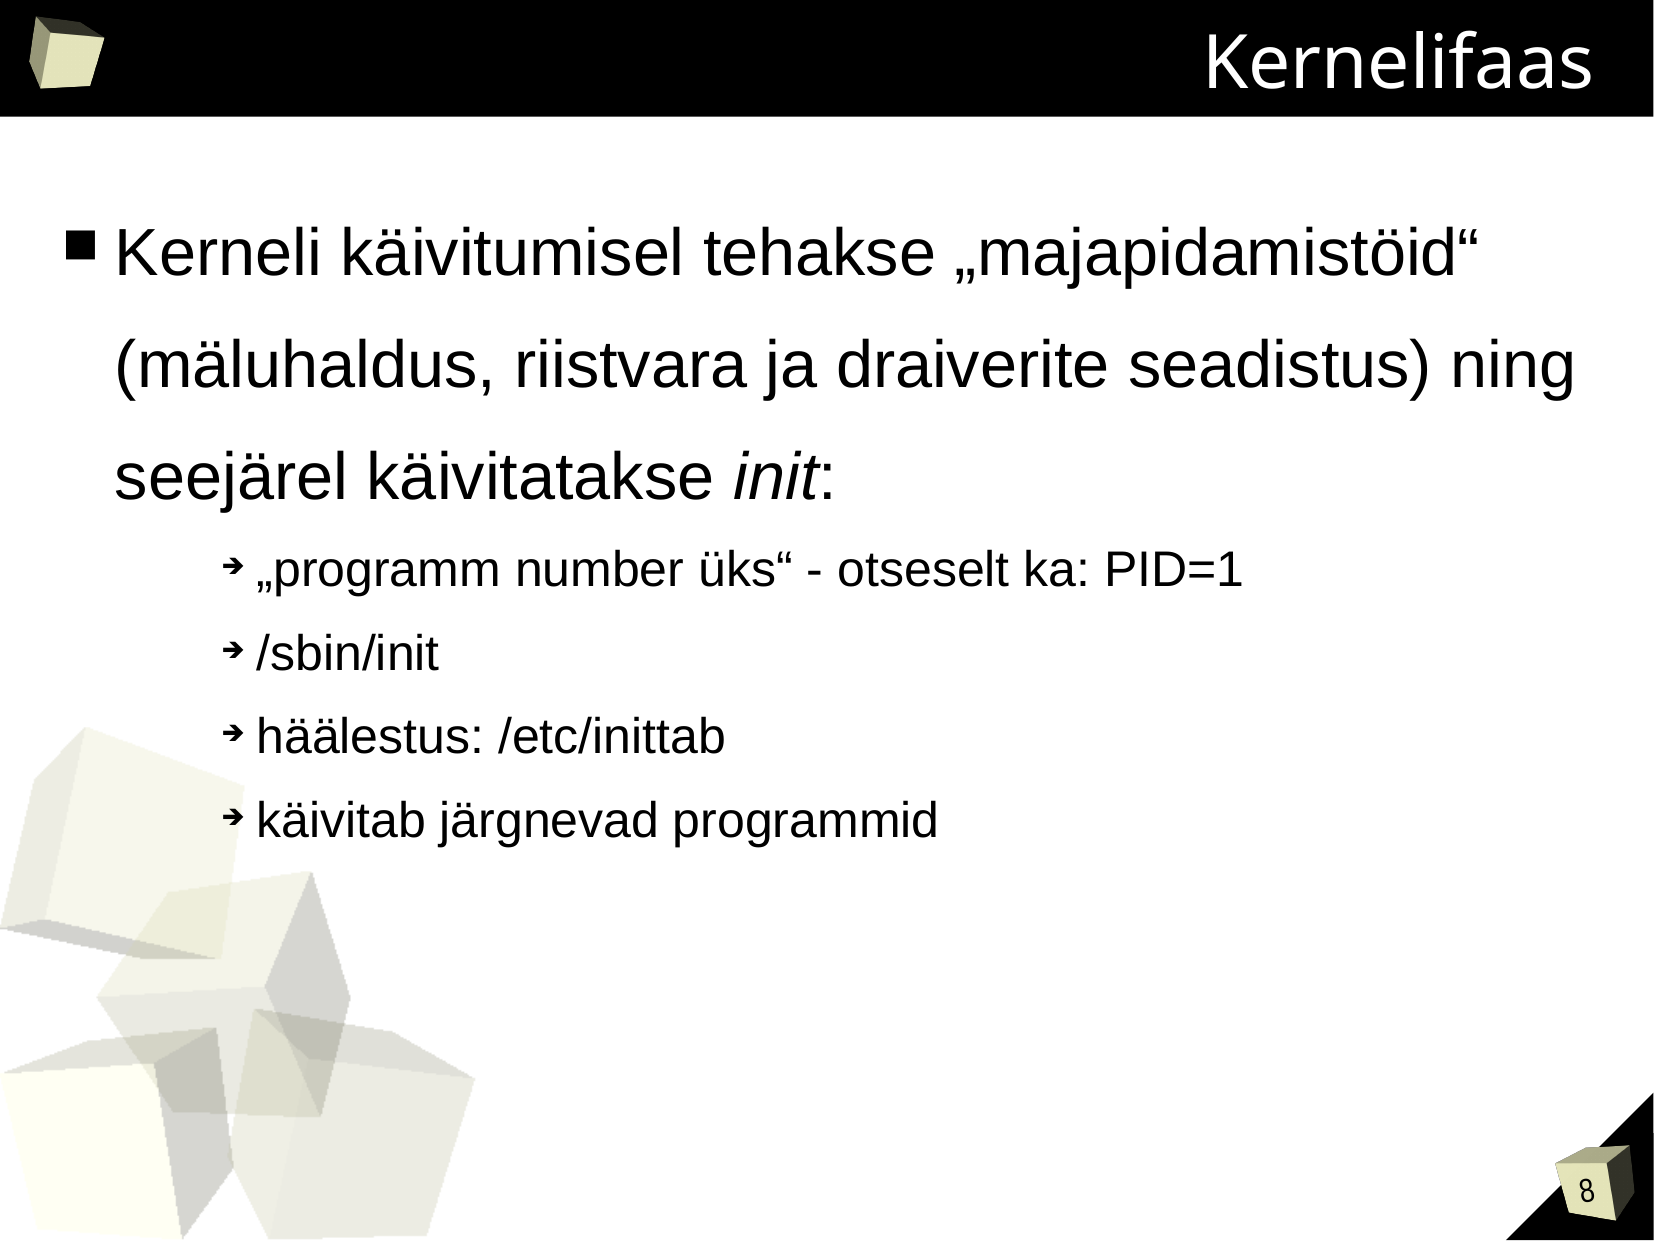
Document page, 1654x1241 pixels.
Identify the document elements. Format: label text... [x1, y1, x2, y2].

picture [0, 726, 477, 1241]
list Kerneli käivitumisel tehakse „majapidamistöid“ (mäluhaldus, riistvara ja draiverite seadistus) ning seejärel käivitatakse init: „programm number üks“ - otseselt ka: PID=1 /sbin/init häälestus: /etc/inittab käivitab järgnevad programmid [44, 177, 1611, 1214]
title Kernelifaas [118, 0, 1595, 119]
